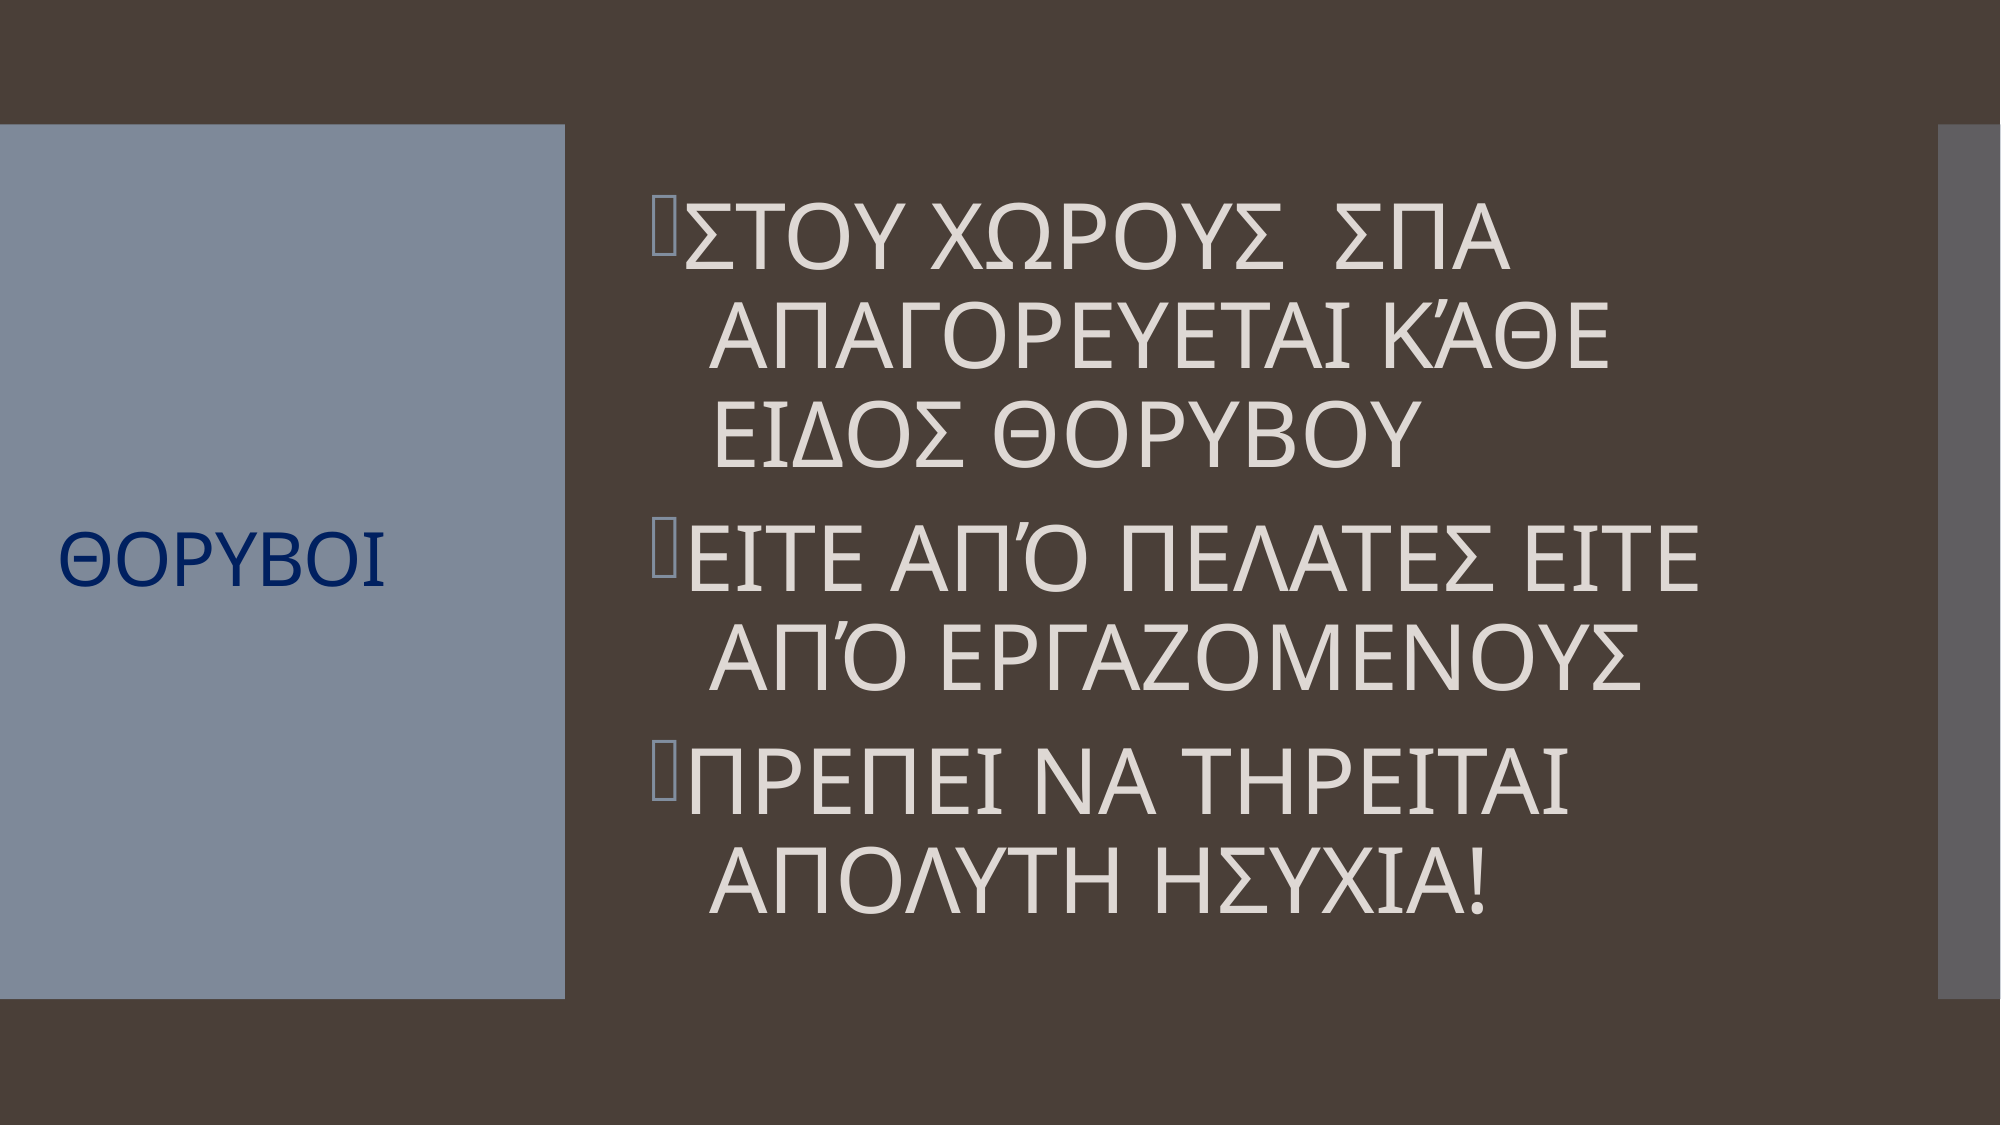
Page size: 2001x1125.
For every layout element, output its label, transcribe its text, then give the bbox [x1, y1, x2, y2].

list ΣΤΟΥ ΧΩΡΟΥΣ ΣΠΑ ΑΠΑΓΟΡΕΥΕΤΑΙ ΚΆΘΕ ΕΙΔΟΣ ΘΟΡΥΒΟΥ ΕΙΤΕ ΑΠΌ ΠΕΛΑΤΕΣ ΕΙΤΕ ΑΠΌ ΕΡΓΑΖΟΜΕΝΟΥΣ ΠΡΕΠΕΙ ΝΑ ΤΗΡΕΙΤΑΙ ΑΠΟΛΥΤΗ ΗΣΥΧΙΑ! [634, 141, 1835, 982]
title ΘΟΡΥΒΟΙ [41, 184, 526, 940]
